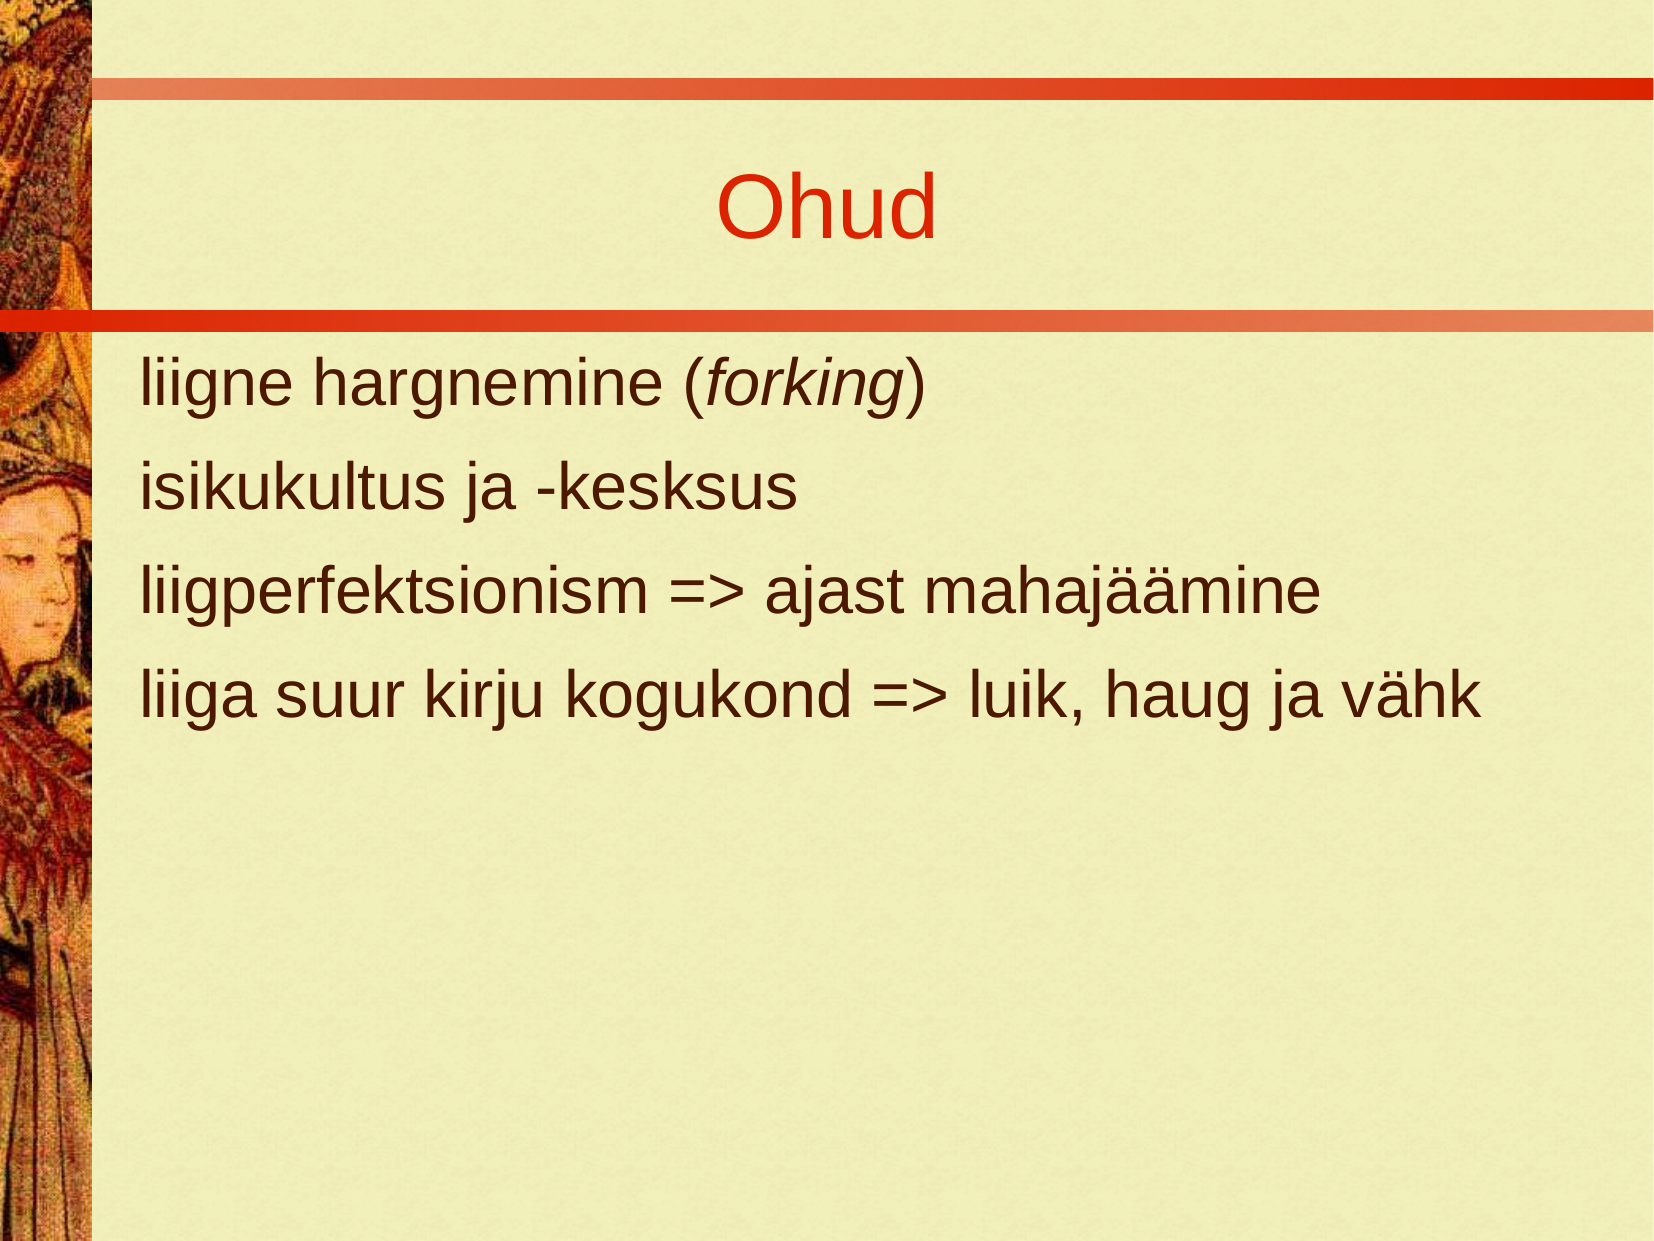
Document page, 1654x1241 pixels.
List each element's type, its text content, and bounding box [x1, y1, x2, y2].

title Ohud [121, 102, 1534, 311]
picture [0, 0, 1654, 310]
list liigne hargnemine (forking) isikukultus ja -kesksus liigperfektsionism => ajast mahajäämine liiga suur kirju kogukond => luik, haug ja vähk [121, 344, 1534, 1127]
picture [0, 332, 1654, 1241]
